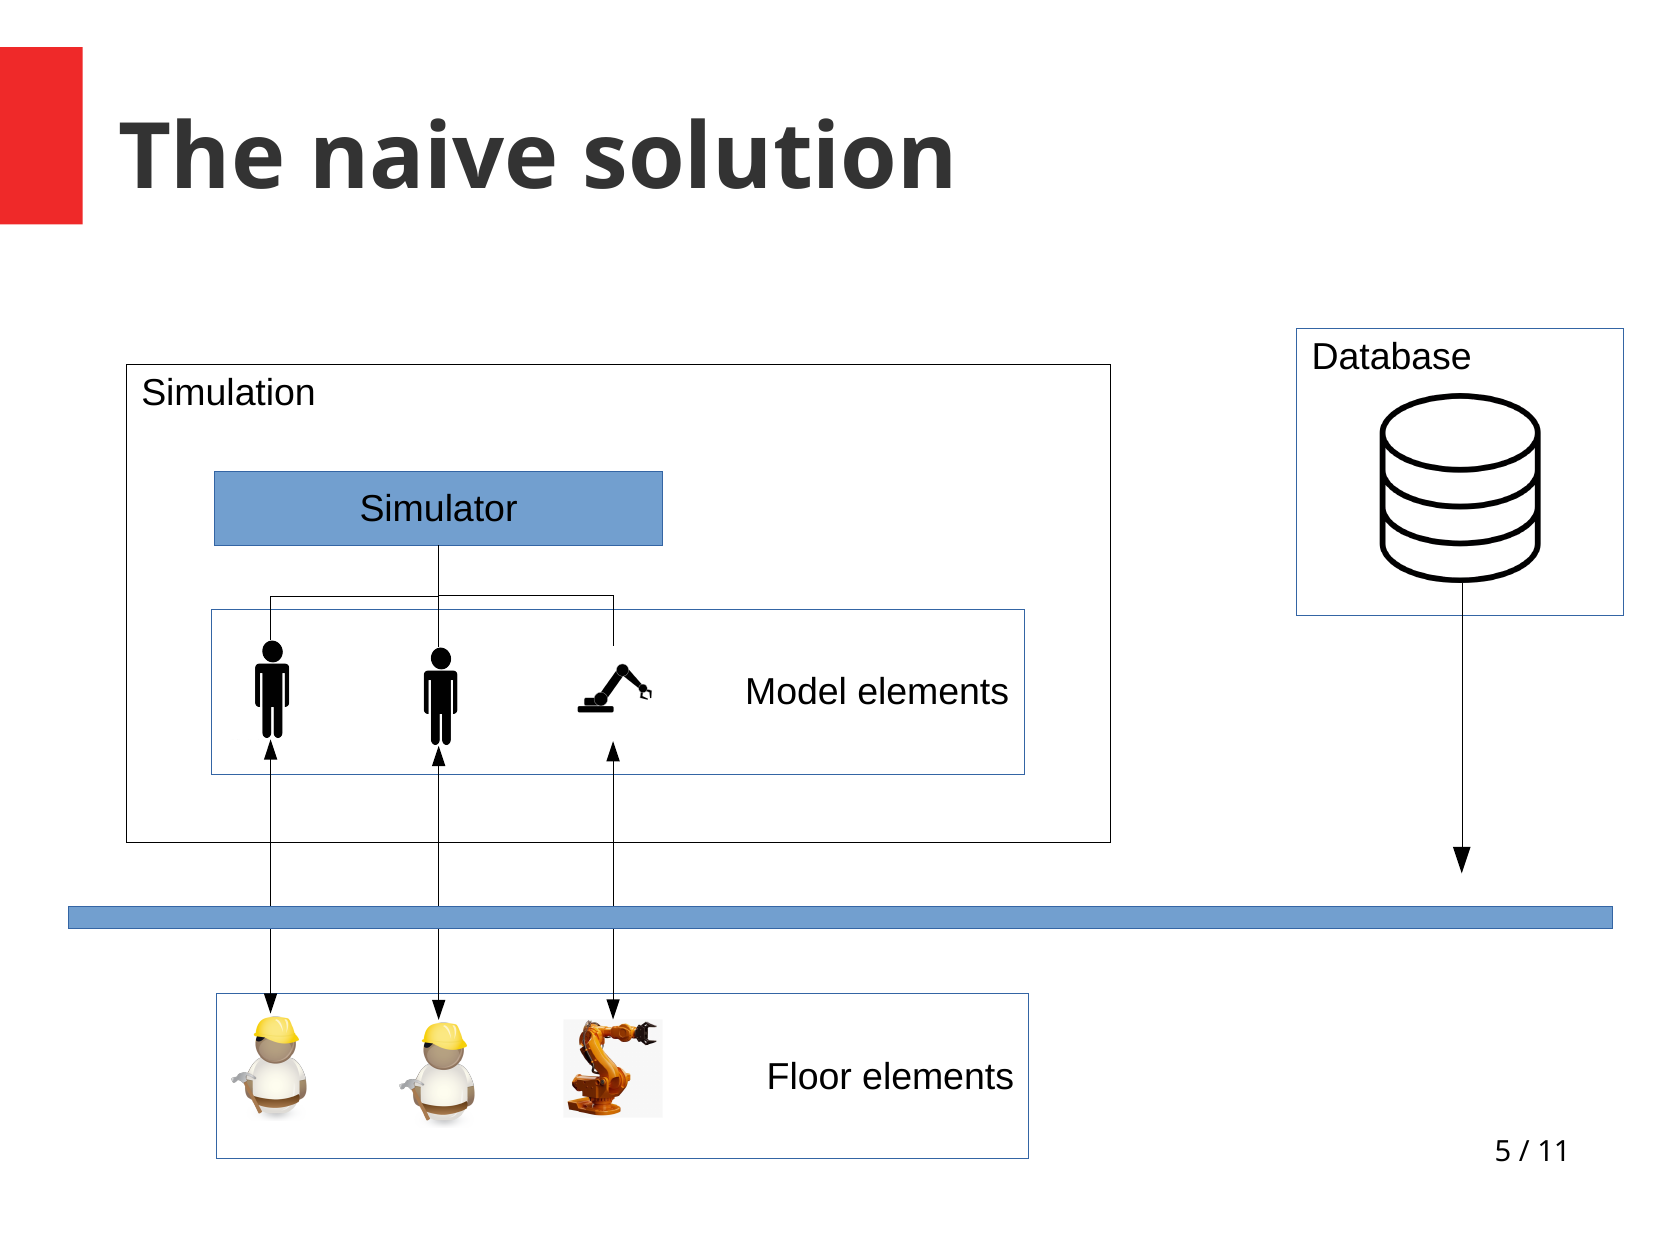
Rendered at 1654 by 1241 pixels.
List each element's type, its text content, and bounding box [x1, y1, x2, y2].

text_box Simulation [126, 364, 1111, 843]
title The naive solution [118, 49, 1571, 257]
picture [1365, 393, 1555, 583]
text_box [68, 906, 1613, 929]
text_box Floor elements [216, 993, 1029, 1159]
text_box Database [1296, 328, 1624, 616]
